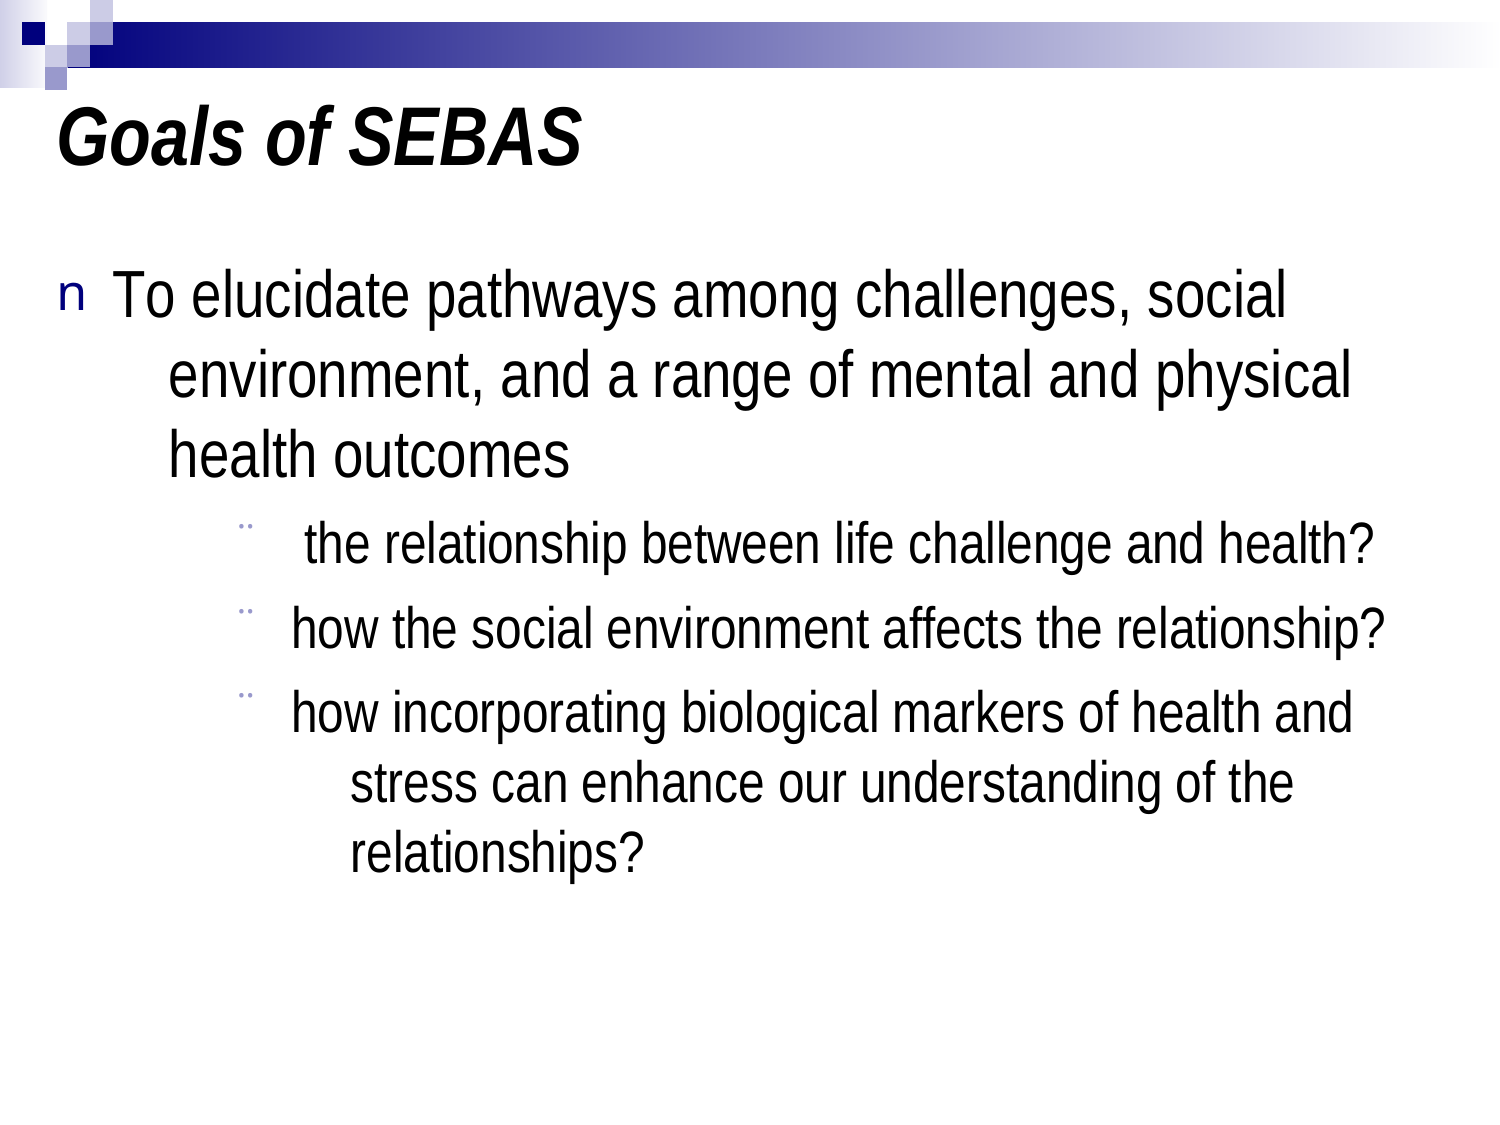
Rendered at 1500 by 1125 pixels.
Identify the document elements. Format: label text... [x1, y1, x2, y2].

list To elucidate pathways among challenges, social environment, and a range of mental and physical health outcomes the relationship between life challenge and health? how the social environment affects the relationship? how incorporating biological markers of health and stress can enhance our understanding of the relationships? [41, 243, 1459, 1024]
title Goals of SEBAS [41, 75, 1459, 161]
